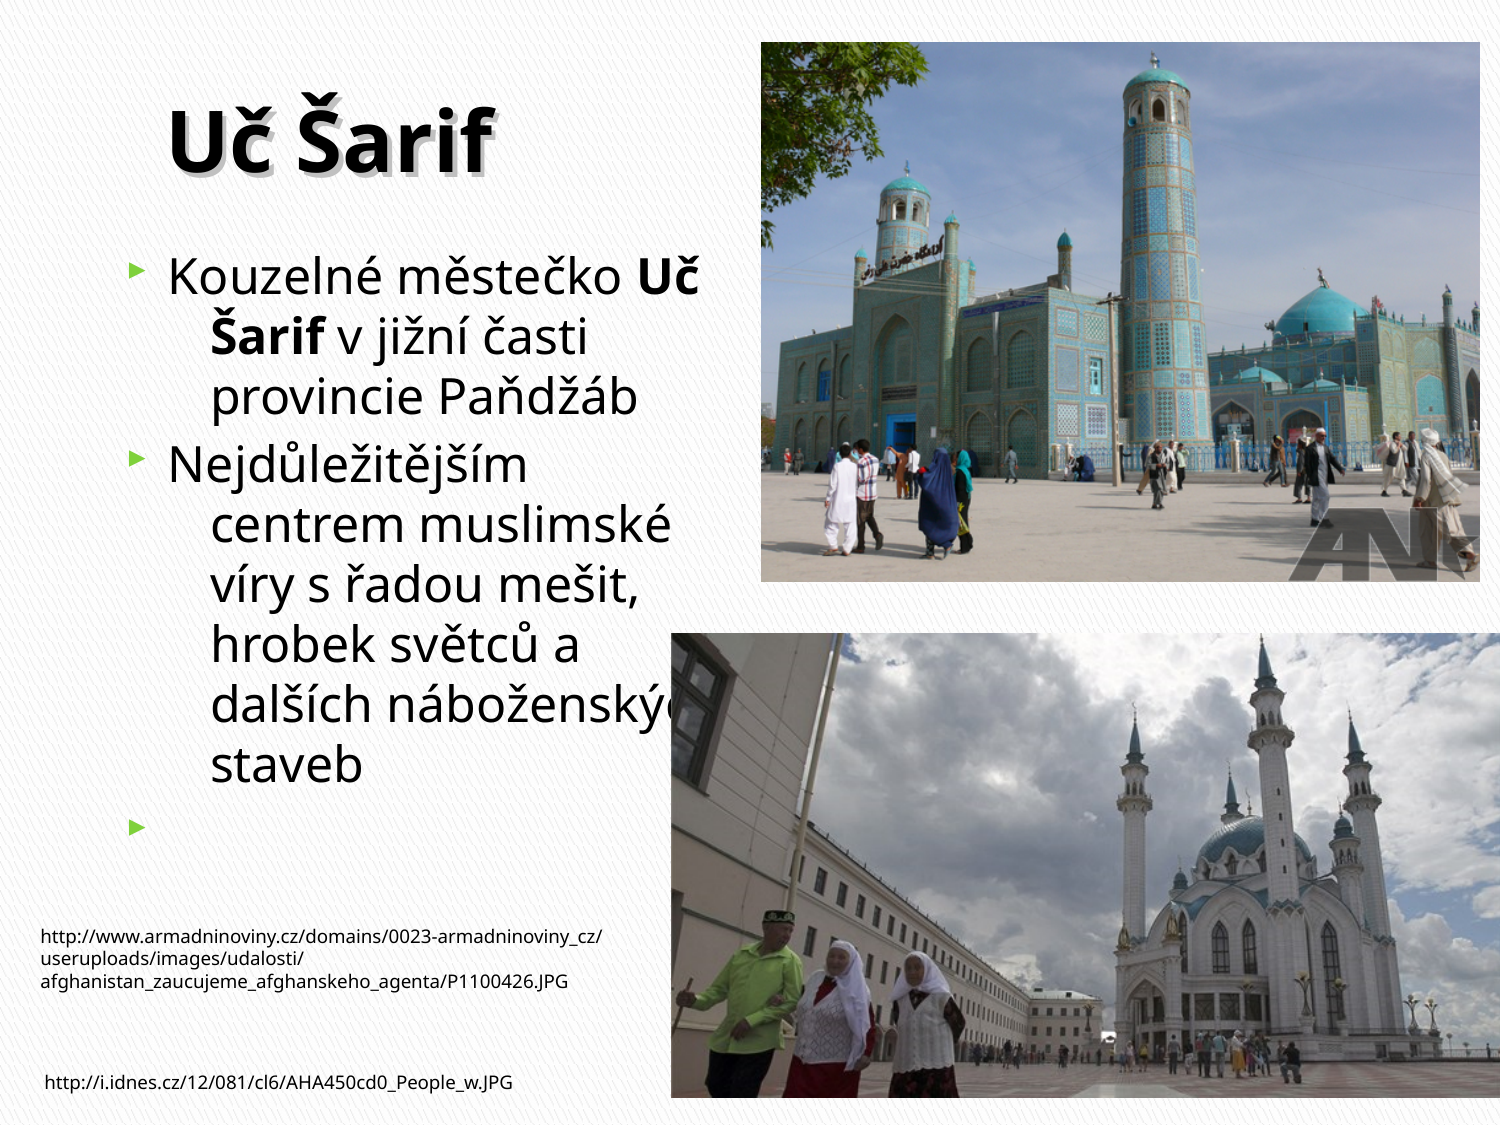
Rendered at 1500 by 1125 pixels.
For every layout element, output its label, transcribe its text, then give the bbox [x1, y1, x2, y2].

title Uč Šarif [75, 44, 761, 233]
text_box http://www.armadninoviny.cz/domains/0023-armadninoviny_cz/useruploads/images/udalosti/afghanistan_zaucujeme_afghanskeho_agenta/P1100426.JPG [25, 917, 708, 1000]
picture [761, 42, 1480, 582]
picture [671, 633, 1500, 1098]
list Kouzelné městečko Uč Šarif v jižní časti provincie Paňdžáb Nejdůležitějším centrem muslimské víry s řadou mešit, hrobek světců a dalších náboženských staveb [75, 236, 738, 884]
text_box http://i.idnes.cz/12/081/cl6/AHA450cd0_People_w.JPG [29, 1063, 780, 1101]
